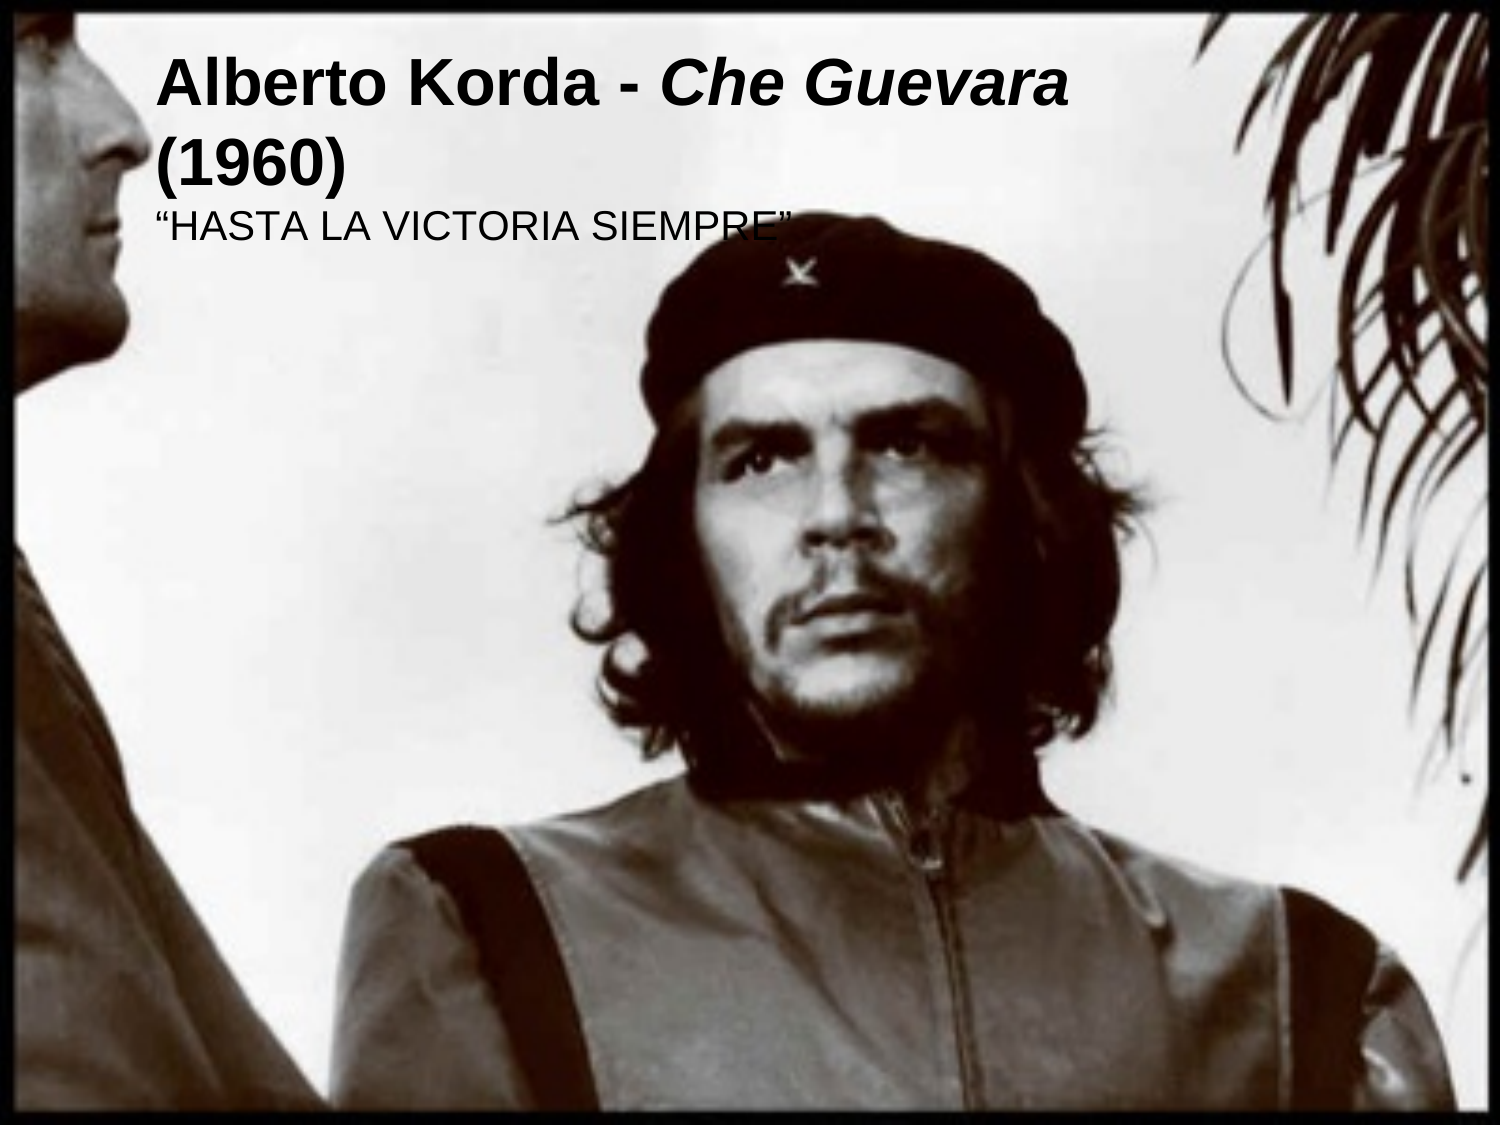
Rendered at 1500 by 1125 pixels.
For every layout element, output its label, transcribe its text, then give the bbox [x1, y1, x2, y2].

picture [0, 0, 1500, 1125]
text_box Alberto Korda - Che Guevara (1960) “HASTA LA VICTORIA SIEMPRE” [140, 31, 1243, 307]
